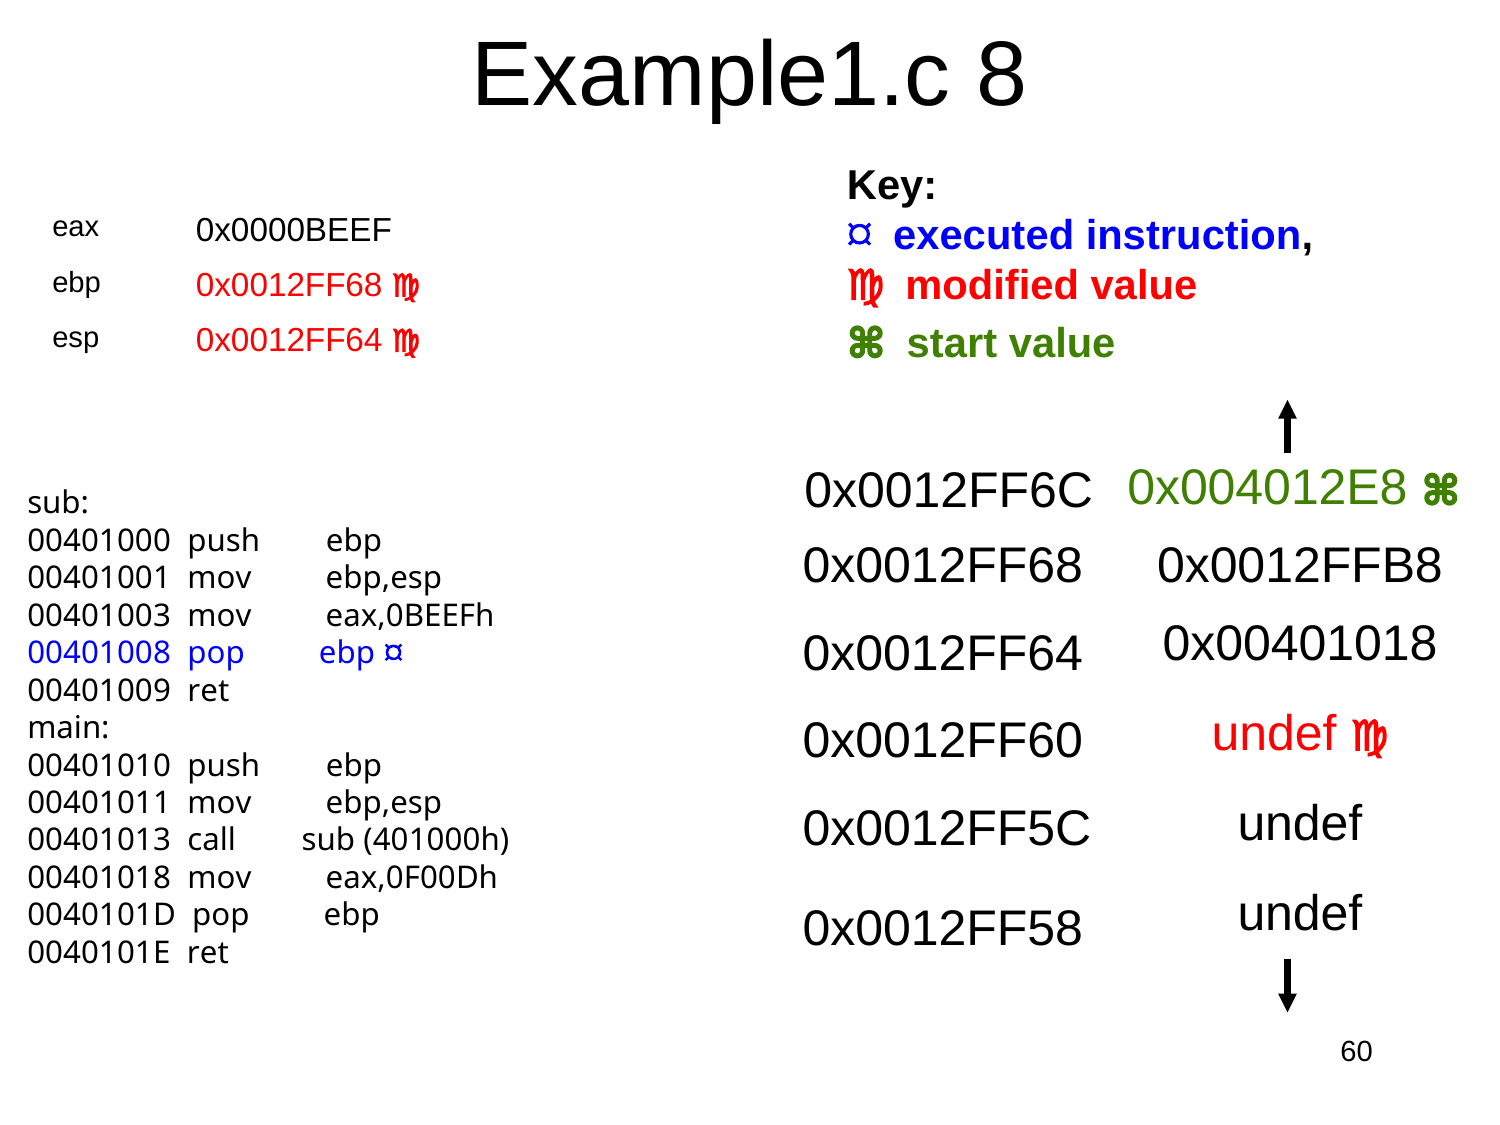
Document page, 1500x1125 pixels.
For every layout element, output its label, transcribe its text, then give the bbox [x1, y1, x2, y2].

table_cell 0x0012FF68  [181, 255, 525, 311]
text_box Key: executed instruction, modified value start value [832, 149, 1340, 376]
table_cell undef  [1112, 692, 1487, 783]
table_cell 0x0012FF64  [181, 311, 525, 366]
table_cell undef [1112, 872, 1487, 962]
title Example1.c 8 [112, 0, 1388, 163]
text_box <number> [1074, 1025, 1388, 1101]
table_cell esp [38, 311, 181, 366]
text_box 0x0012FF64 [787, 612, 1098, 688]
table_header 0x004012E8  [1112, 447, 1487, 525]
table_header 0x0000BEEF [181, 200, 525, 255]
text_box 0x0012FF60 [787, 699, 1098, 776]
table_cell undef [1112, 783, 1487, 872]
table_cell ebp [38, 255, 181, 311]
table_header eax [38, 200, 181, 255]
text_box 0x0012FF58 [787, 887, 1098, 963]
table_header 0x0012FFB8 [1112, 525, 1487, 603]
text_box 0x0012FF68 [787, 524, 1098, 601]
table_cell 0x00401018 [1112, 603, 1487, 692]
text_box sub: 00401000 push ebp 00401001 mov ebp,esp 00401003 mov eax,0BEEFh 00401008 pop ebp  00401009 ret main: 00401010 push ebp 00401011 mov ebp,esp 00401013 call sub (401000h) 00401018 mov eax,0F00Dh 0040101D pop ebp 0040101E ret [12, 474, 775, 1101]
text_box 0x0012FF6C [789, 449, 1108, 526]
text_box 0x0012FF5C [787, 787, 1107, 863]
